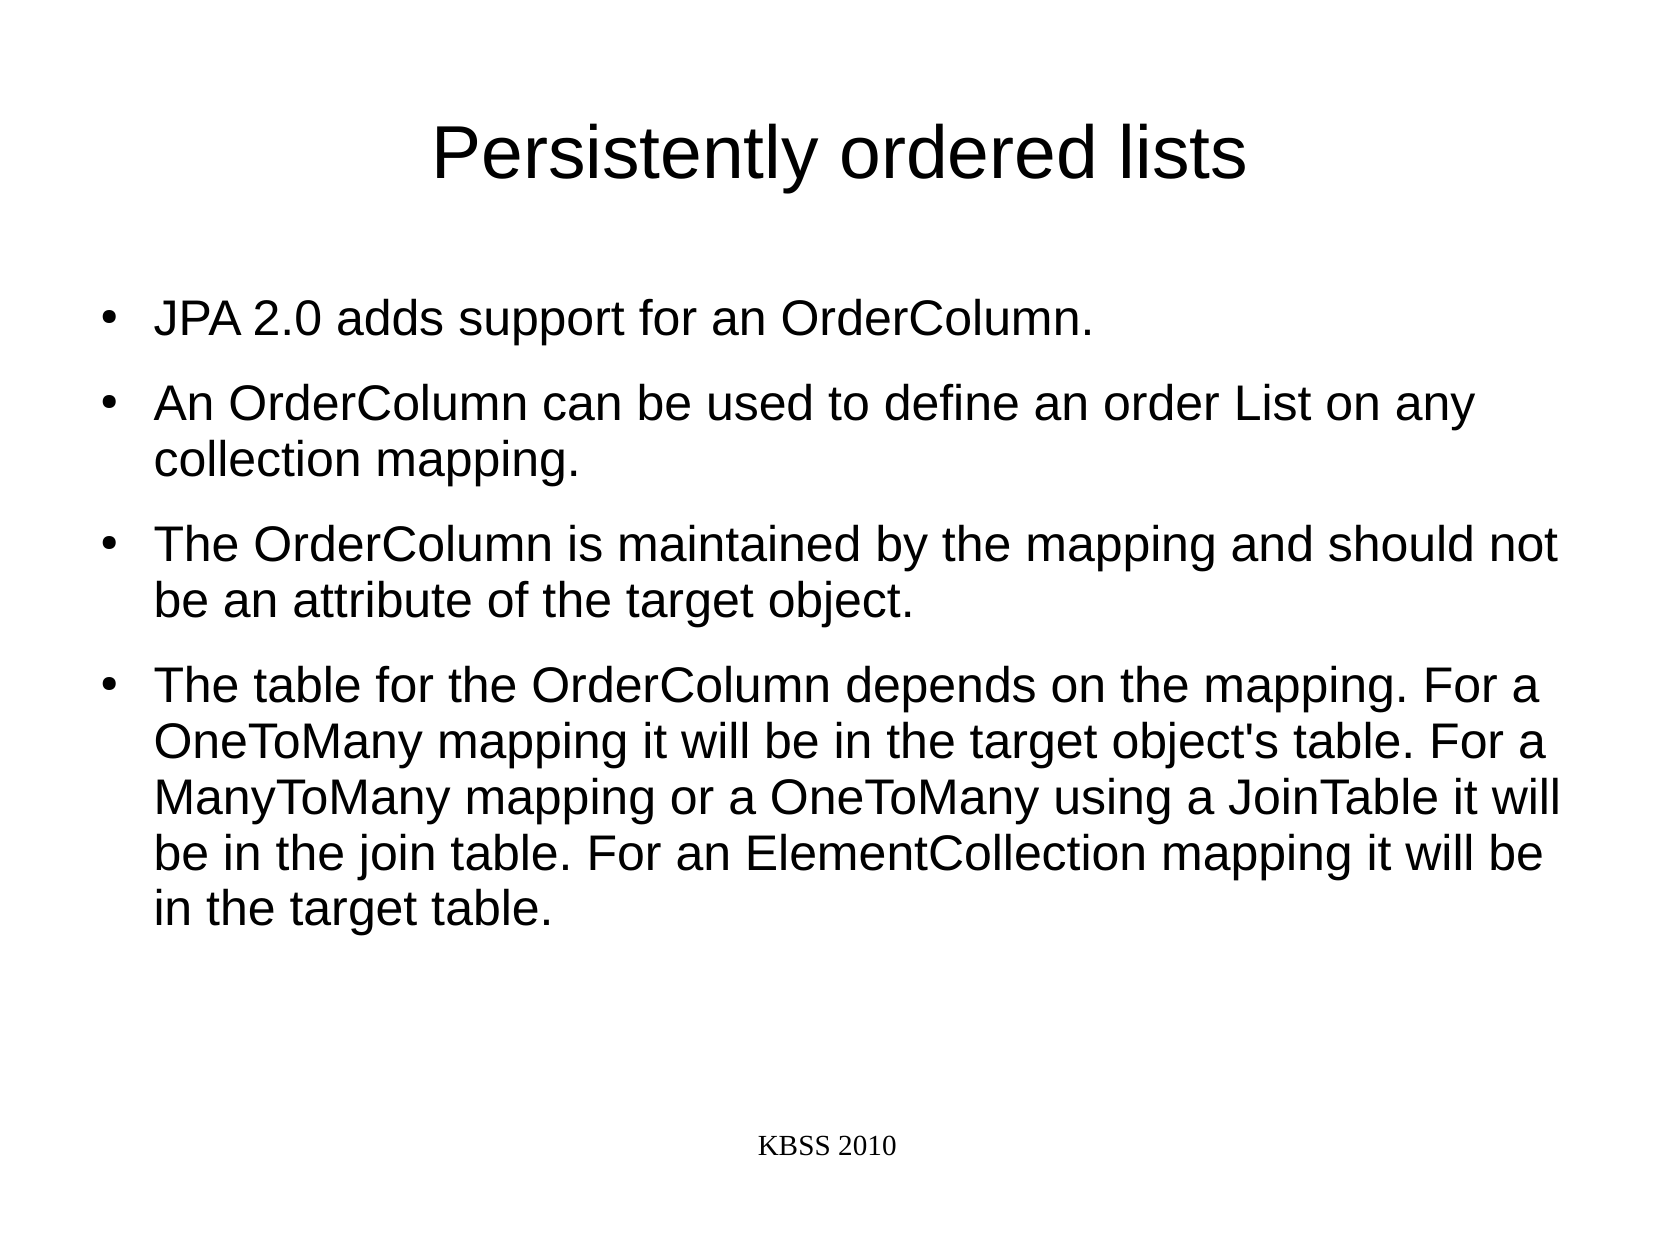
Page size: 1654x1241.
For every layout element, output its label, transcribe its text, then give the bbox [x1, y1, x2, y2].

list JPA 2.0 adds support for an OrderColumn. An OrderColumn can be used to define an order List on any collection mapping. The OrderColumn is maintained by the mapping and should not be an attribute of the target object. The table for the OrderColumn depends on the mapping. For a OneToMany mapping it will be in the target object's table. For a ManyToMany mapping or a OneToMany using a JoinTable it will be in the join table. For an ElementCollection mapping it will be in the target table. [82, 290, 1571, 1109]
title Persistently ordered lists [82, 49, 1571, 257]
